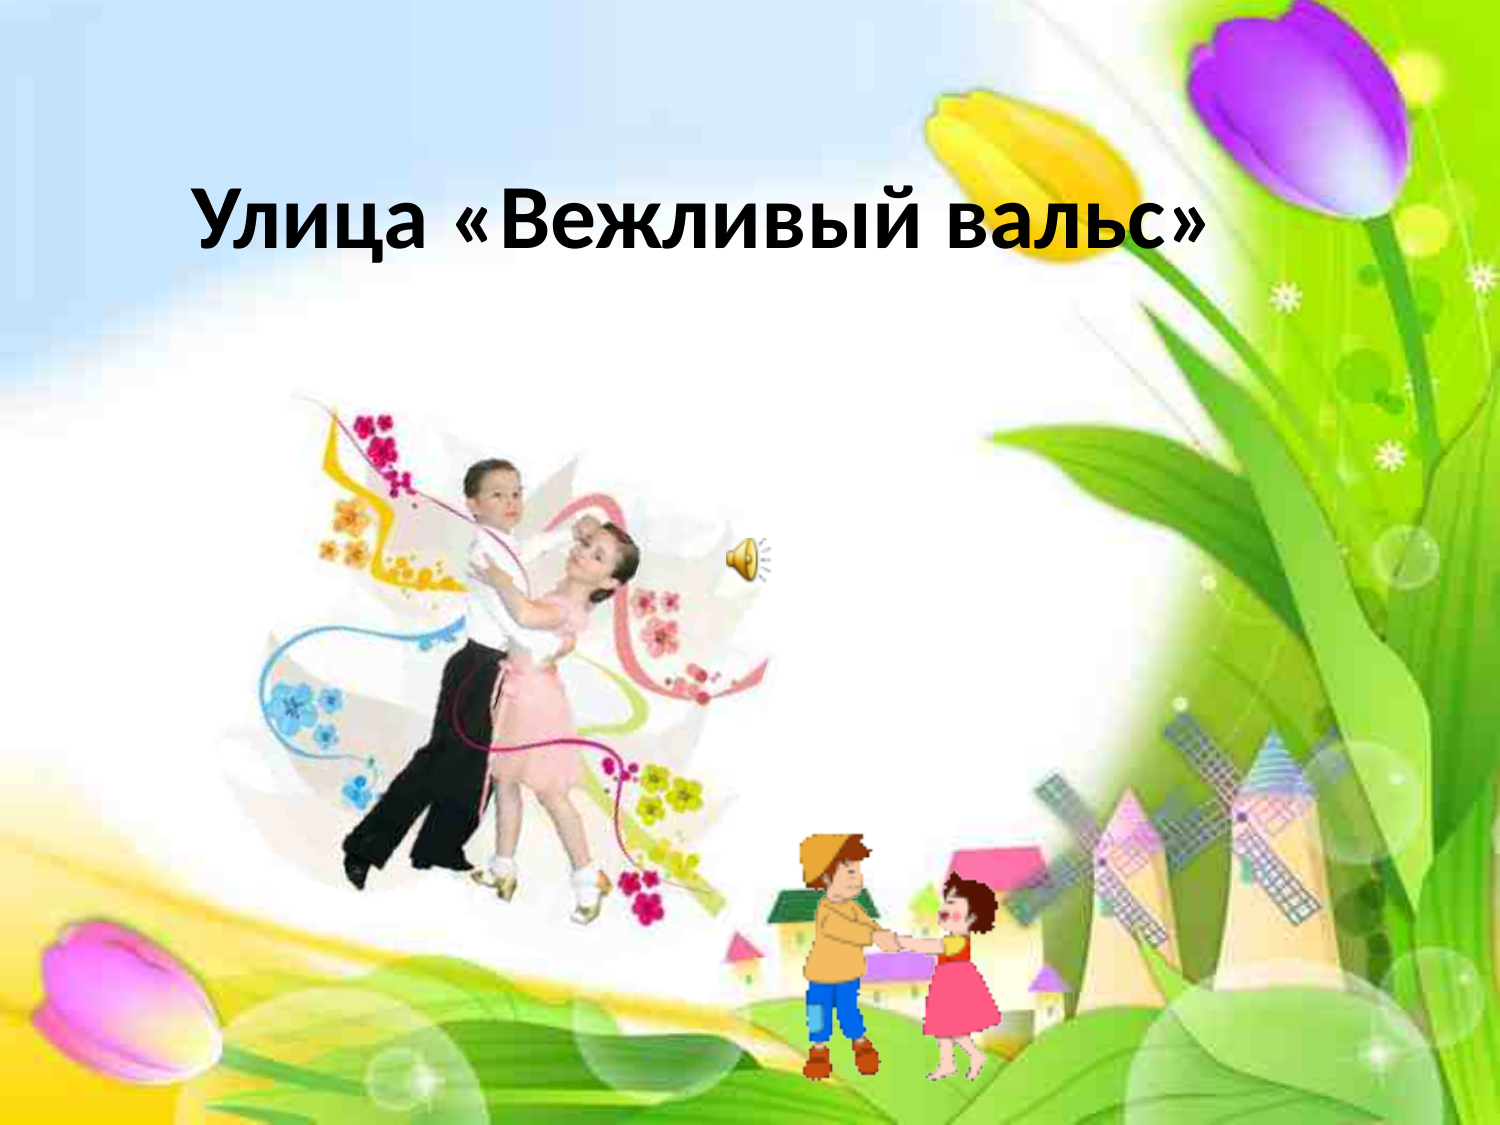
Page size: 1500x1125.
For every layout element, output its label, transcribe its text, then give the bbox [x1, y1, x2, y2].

title Улица «Вежливый вальс» [29, 149, 1380, 337]
picture [0, 0, 1500, 1125]
